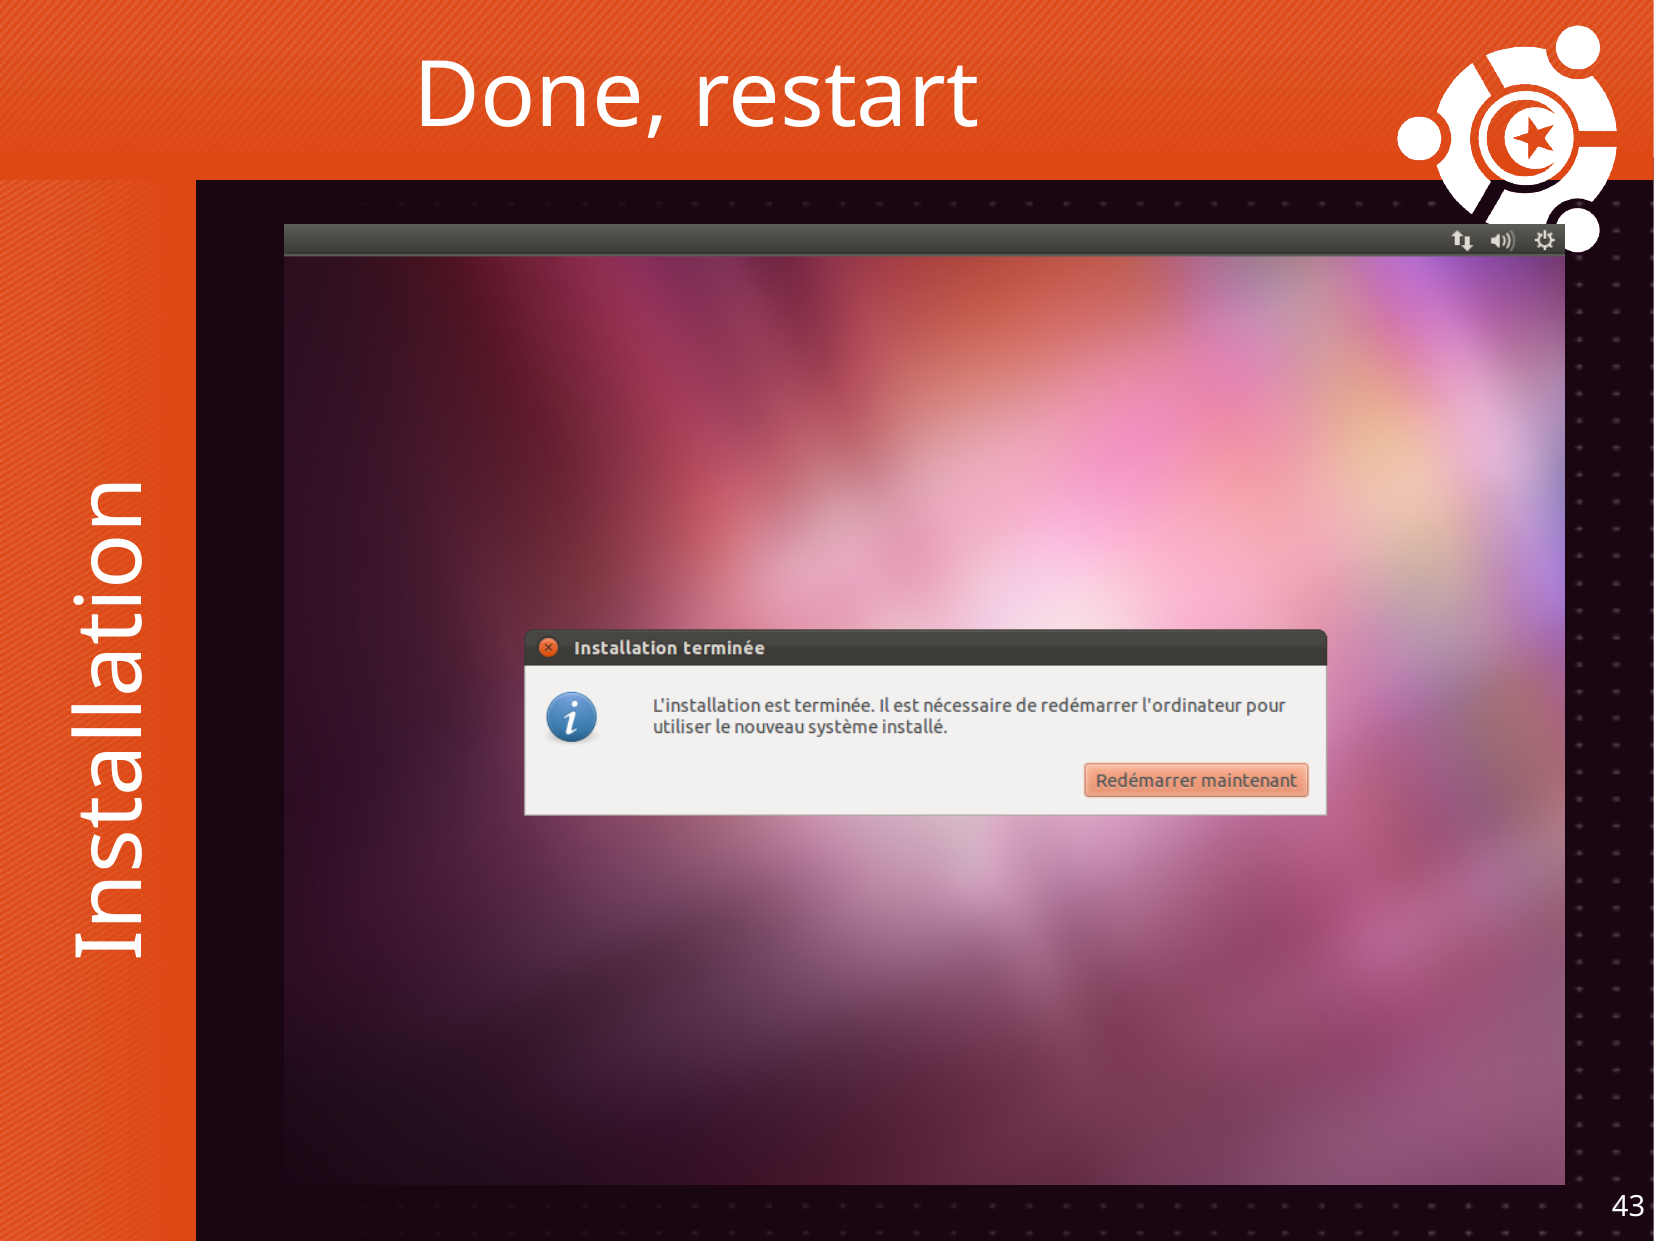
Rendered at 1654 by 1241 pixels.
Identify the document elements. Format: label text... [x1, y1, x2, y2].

picture [0, 0, 1654, 1241]
title Done, restart [0, 2, 1394, 181]
title Installation [17, 210, 196, 1229]
